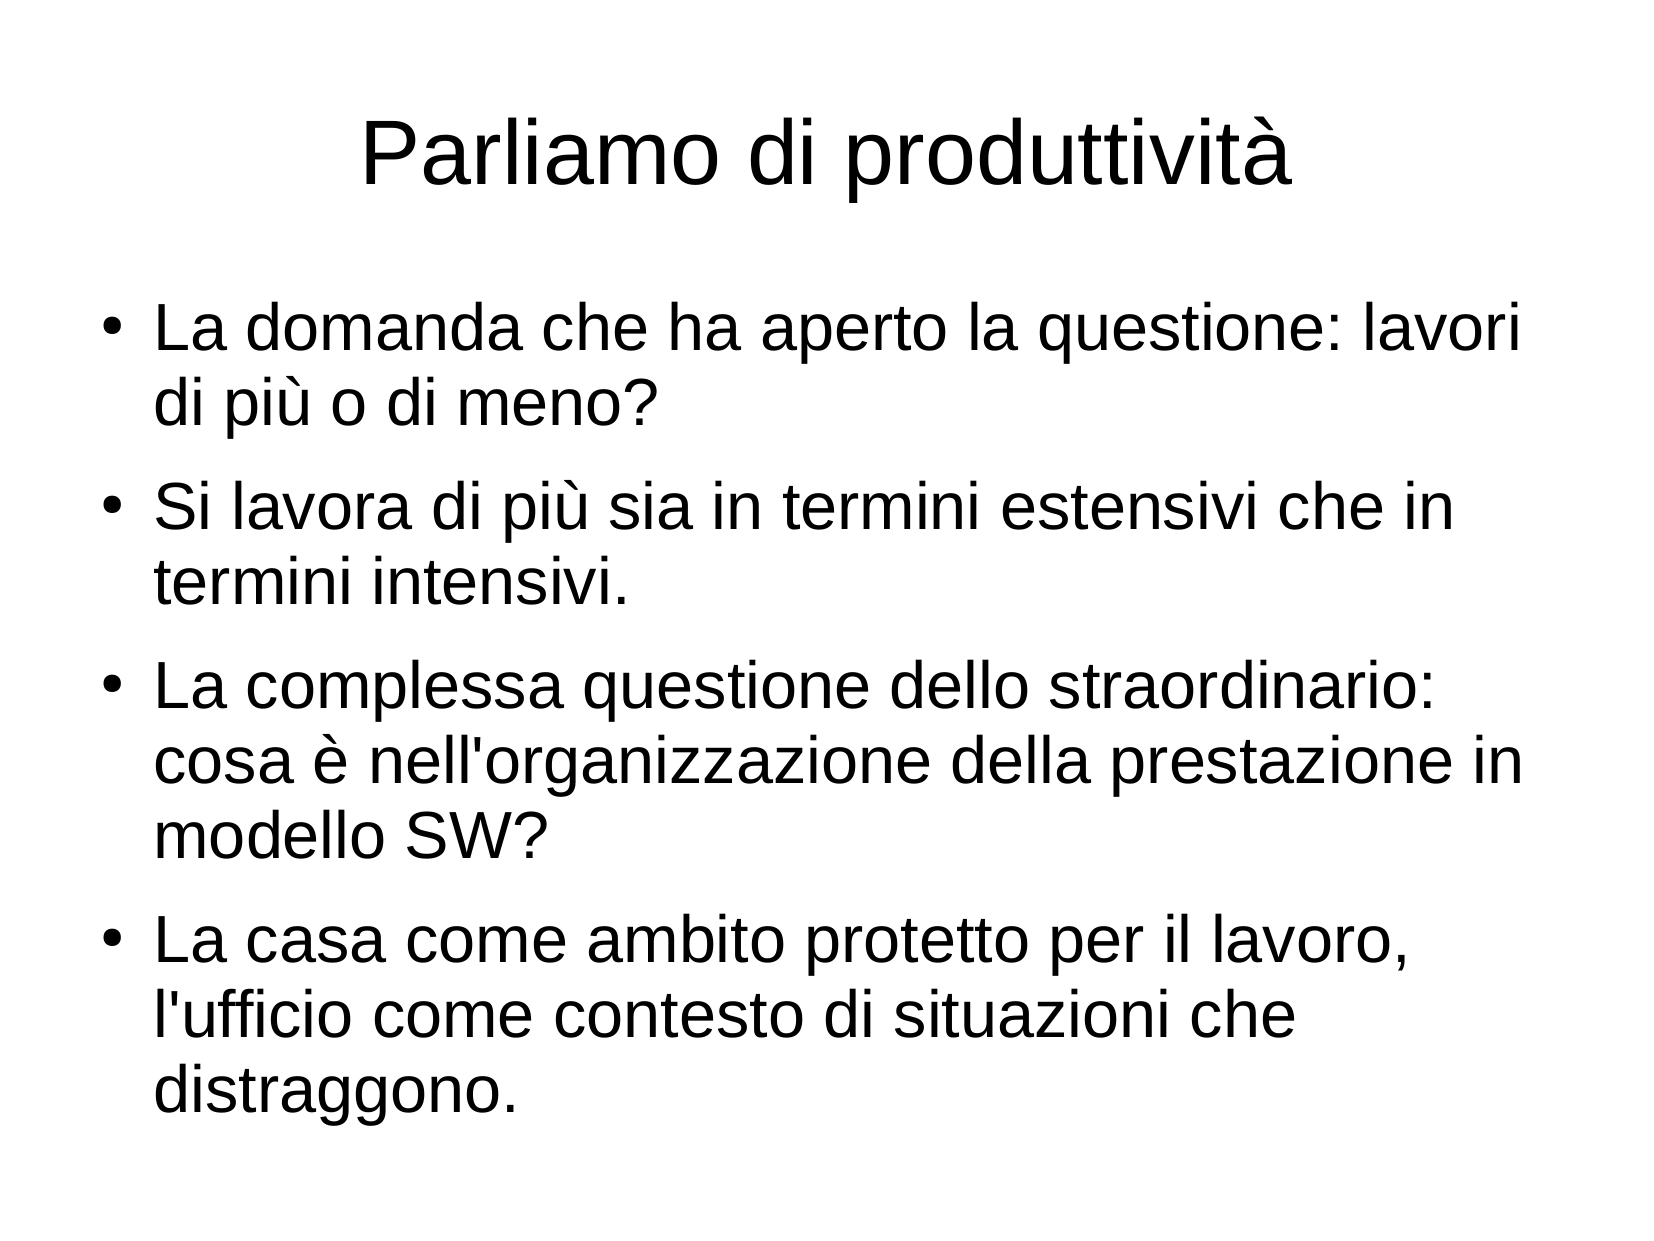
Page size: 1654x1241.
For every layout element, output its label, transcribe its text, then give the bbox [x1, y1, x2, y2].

list La domanda che ha aperto la questione: lavori di più o di meno? Si lavora di più sia in termini estensivi che in termini intensivi. La complessa questione dello straordinario: cosa è nell'organizzazione della prestazione in modello SW? La casa come ambito protetto per il lavoro, l'ufficio come contesto di situazioni che distraggono. [82, 290, 1571, 1127]
title Parliamo di produttività [82, 49, 1571, 257]
